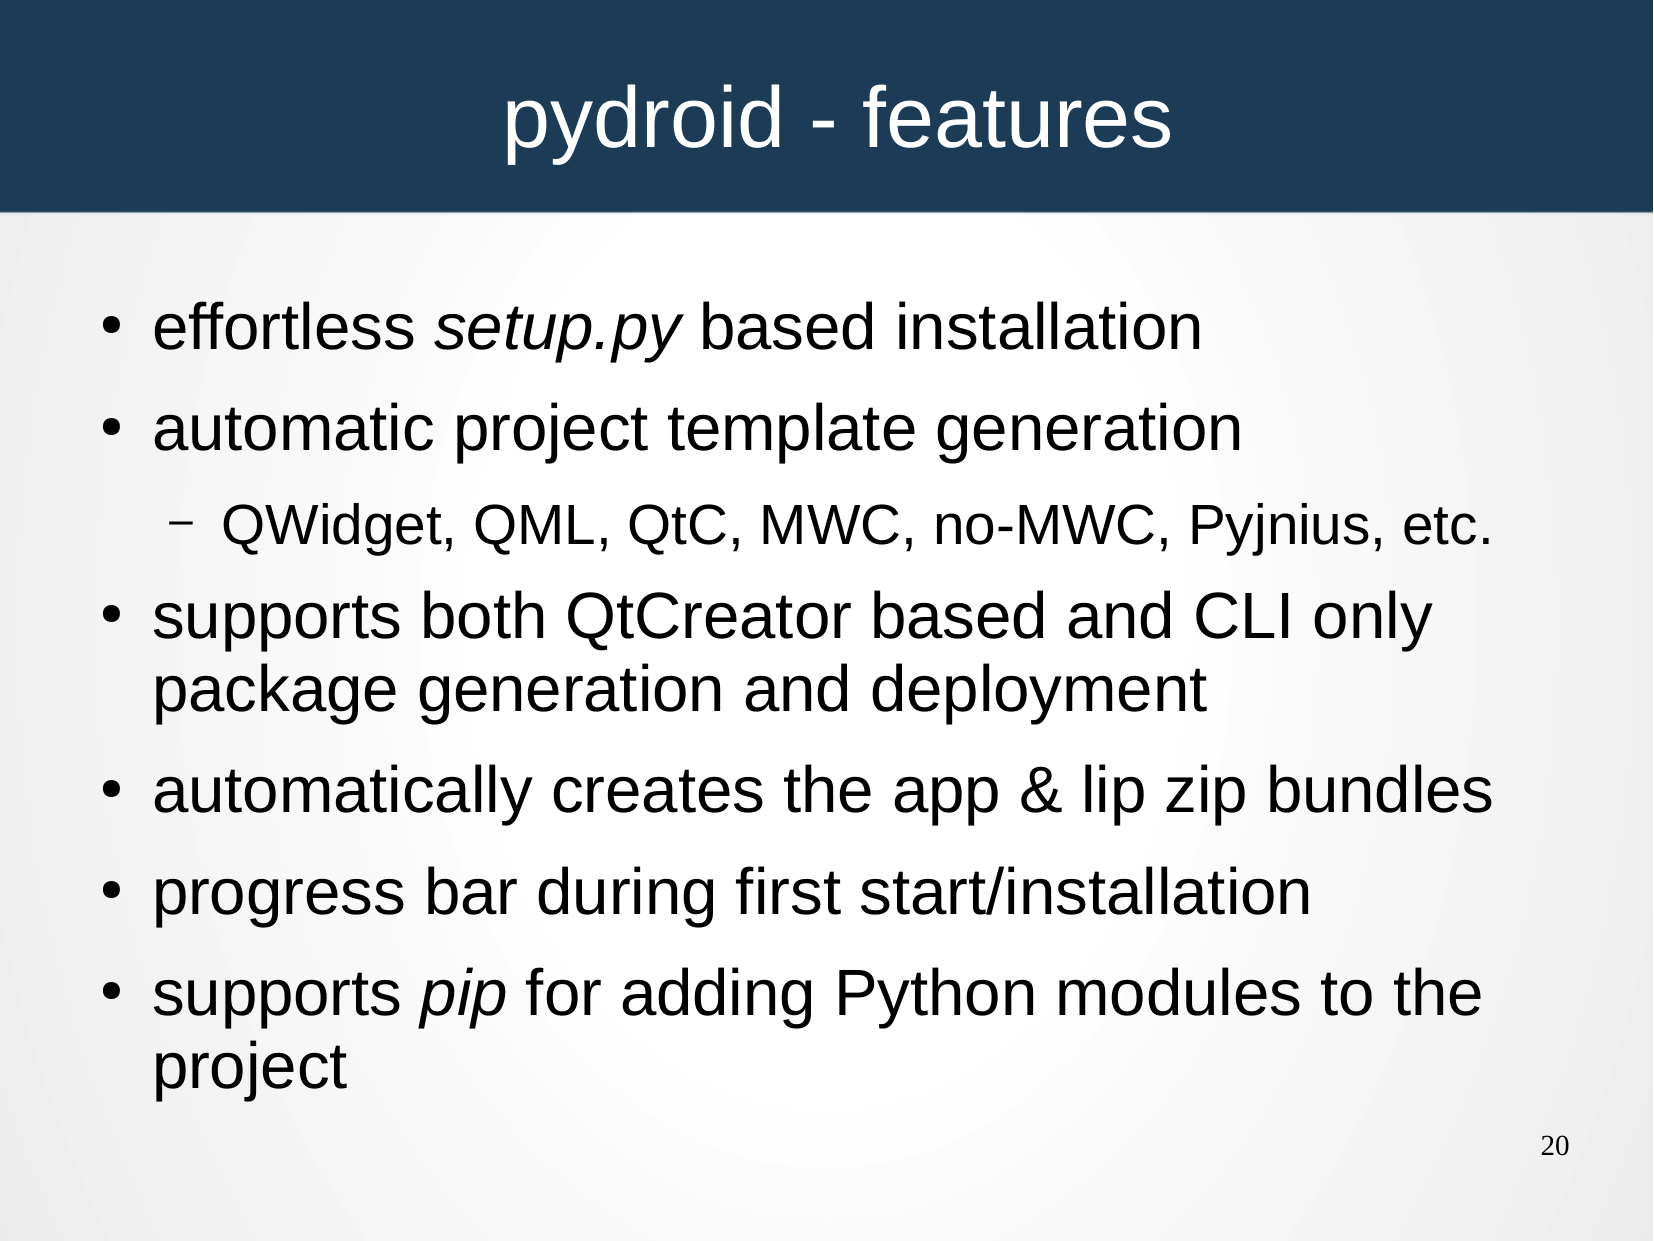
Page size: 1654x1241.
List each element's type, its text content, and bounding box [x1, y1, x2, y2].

picture [0, 0, 1653, 1241]
list effortless setup.py based installation automatic project template generation QWidget, QML, QtC, MWC, no-MWC, Pyjnius, etc. supports both QtCreator based and CLI only package generation and deployment automatically creates the app & lip zip bundles progress bar during first start/installation supports pip for adding Python modules to the project [82, 290, 1538, 1110]
title pydroid - features [82, 47, 1571, 189]
